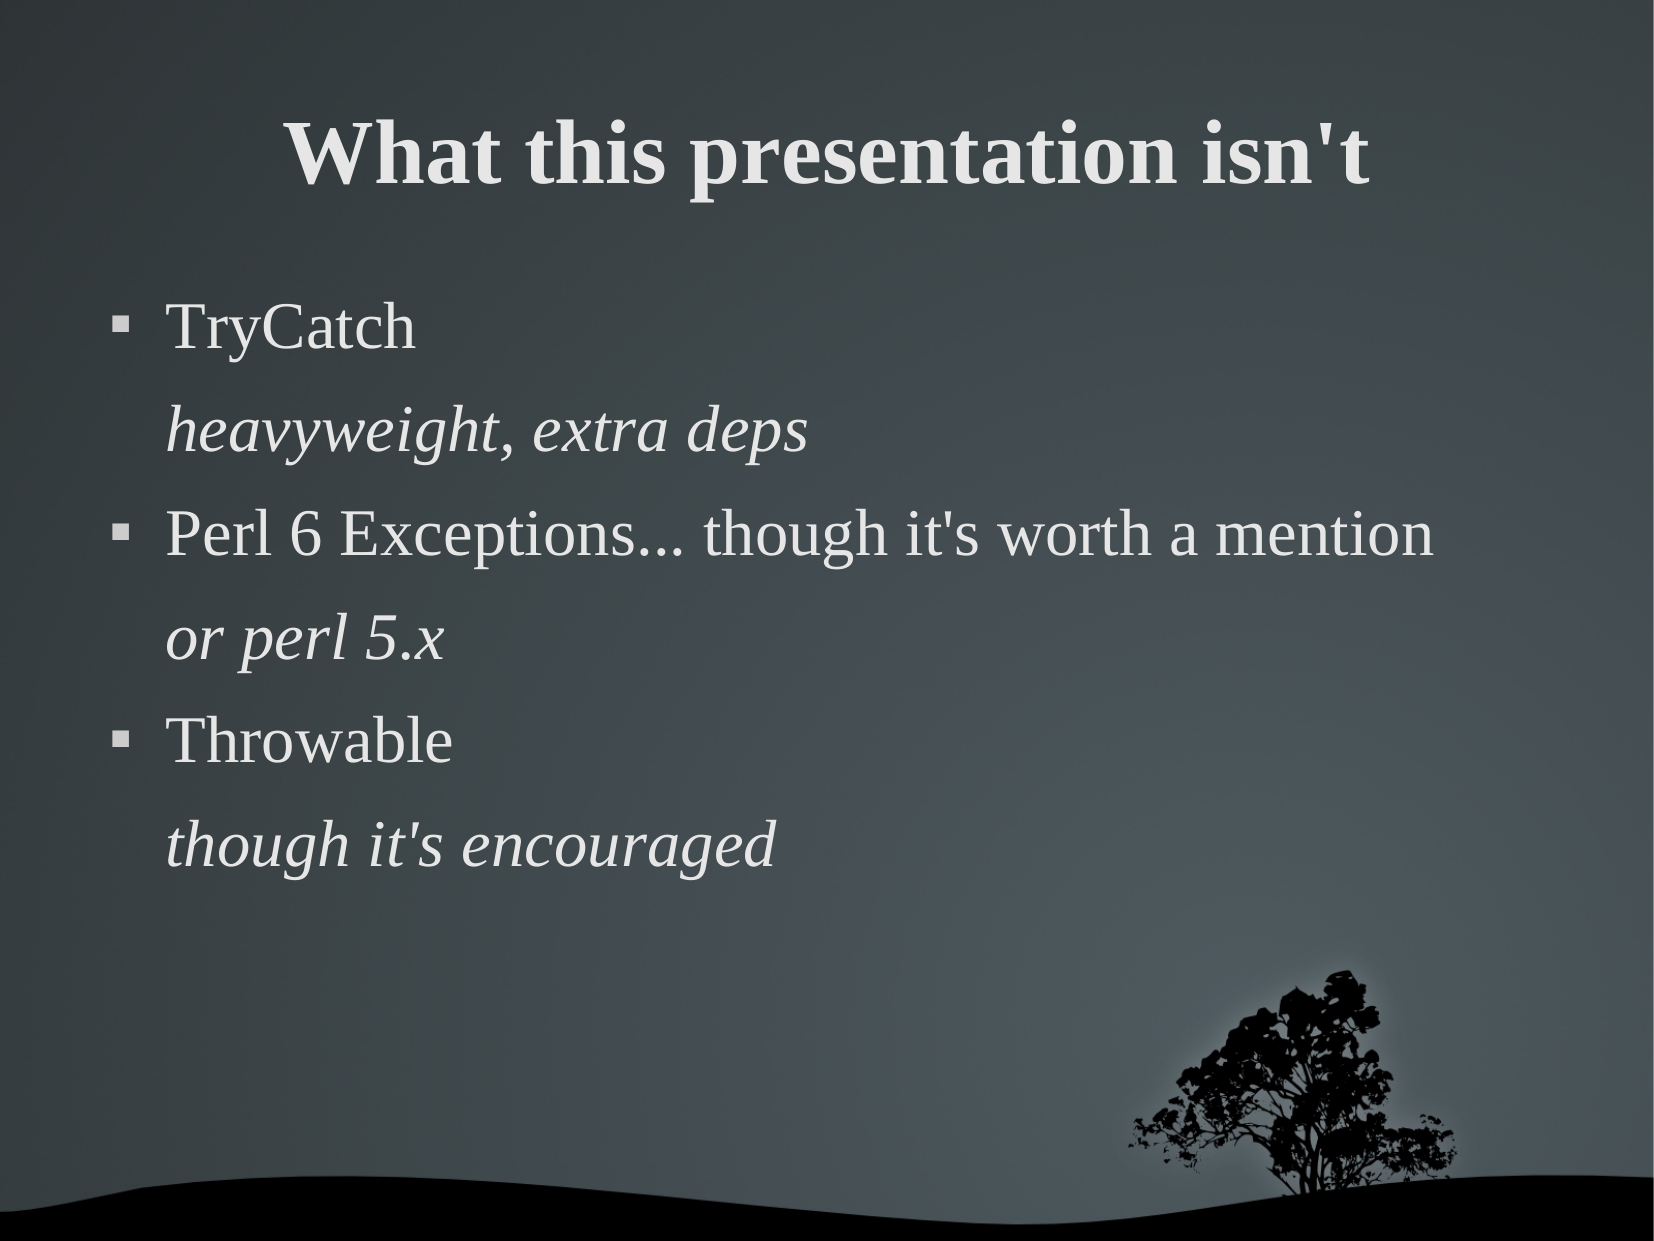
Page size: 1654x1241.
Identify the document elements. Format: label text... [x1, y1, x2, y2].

list TryCatch heavyweight, extra deps Perl 6 Exceptions... though it's worth a mention or perl 5.x Throwable though it's encouraged [76, 288, 1565, 1093]
picture [0, 0, 1654, 1241]
title What this presentation isn't [82, 49, 1571, 257]
